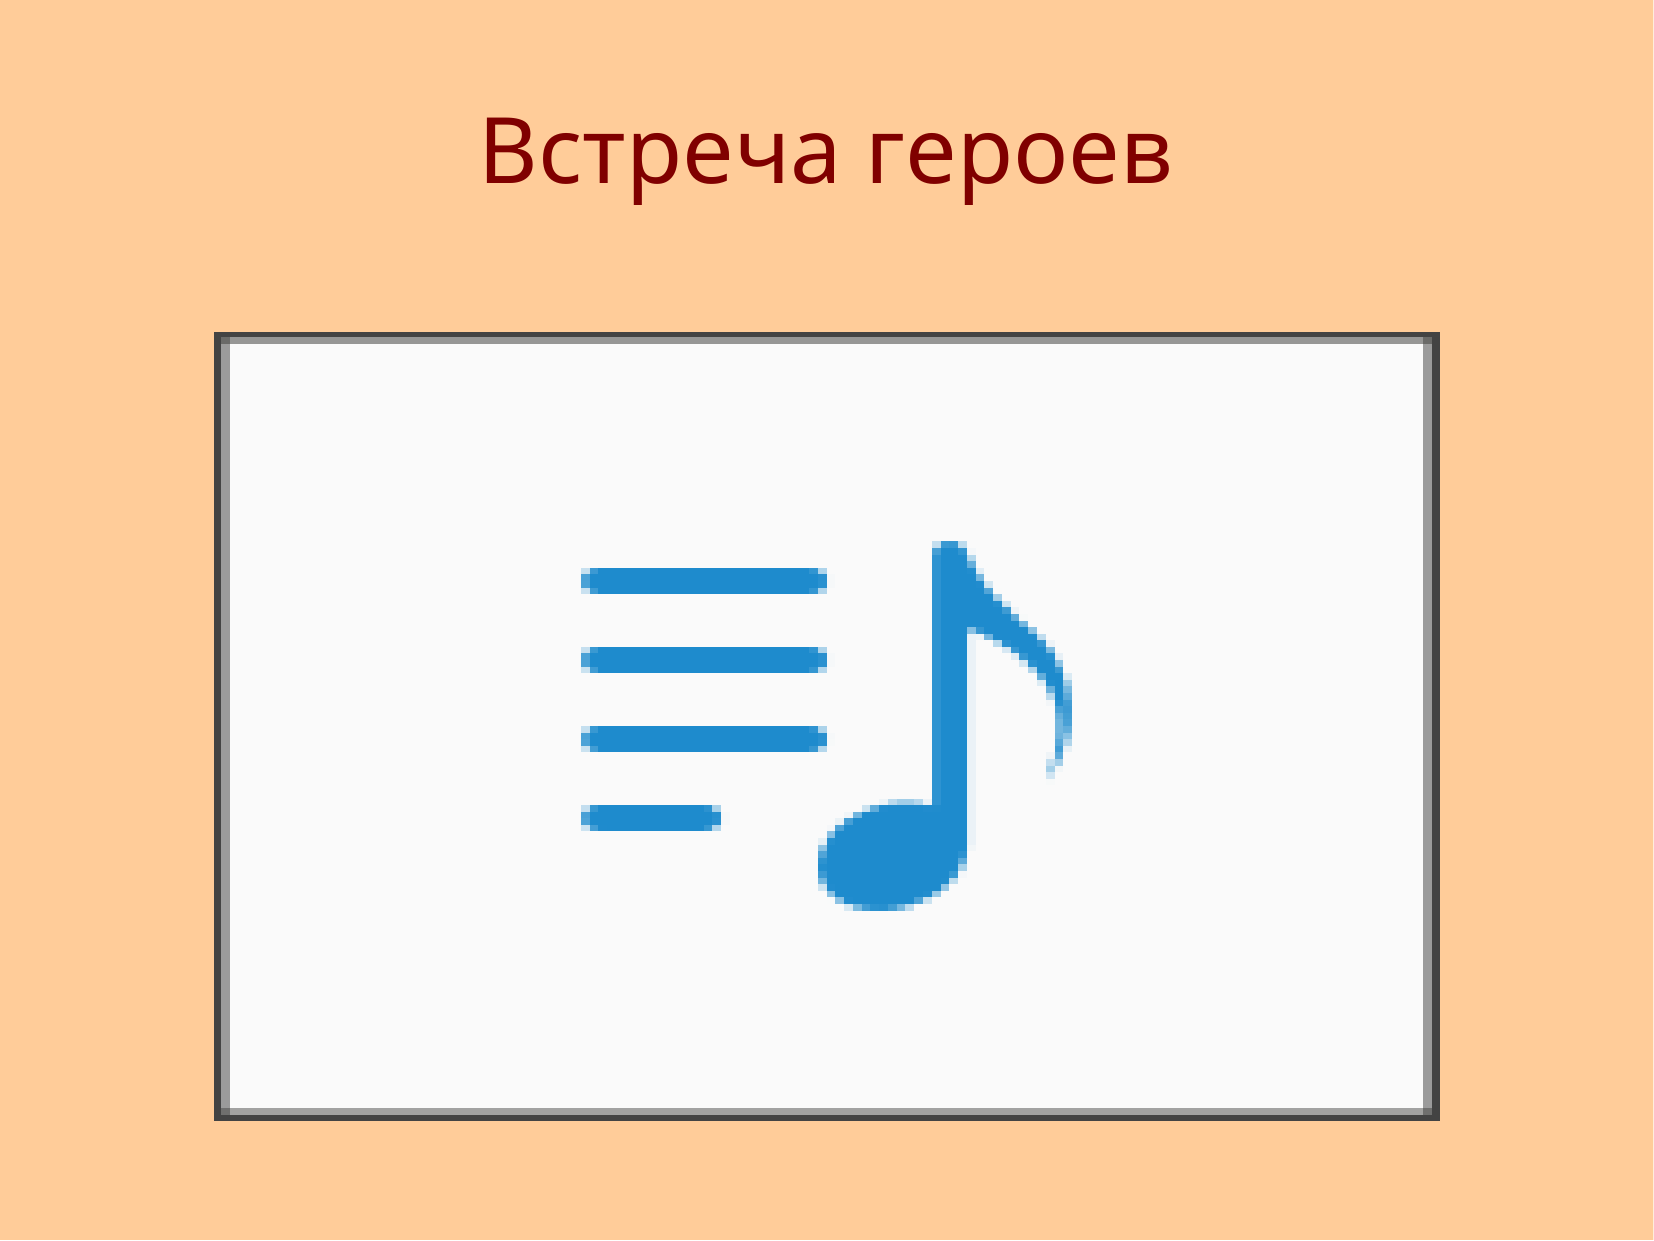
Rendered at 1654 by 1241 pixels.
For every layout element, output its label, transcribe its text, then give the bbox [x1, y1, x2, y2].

text_box [212, 330, 1442, 1123]
title Встреча героев [82, 49, 1571, 257]
